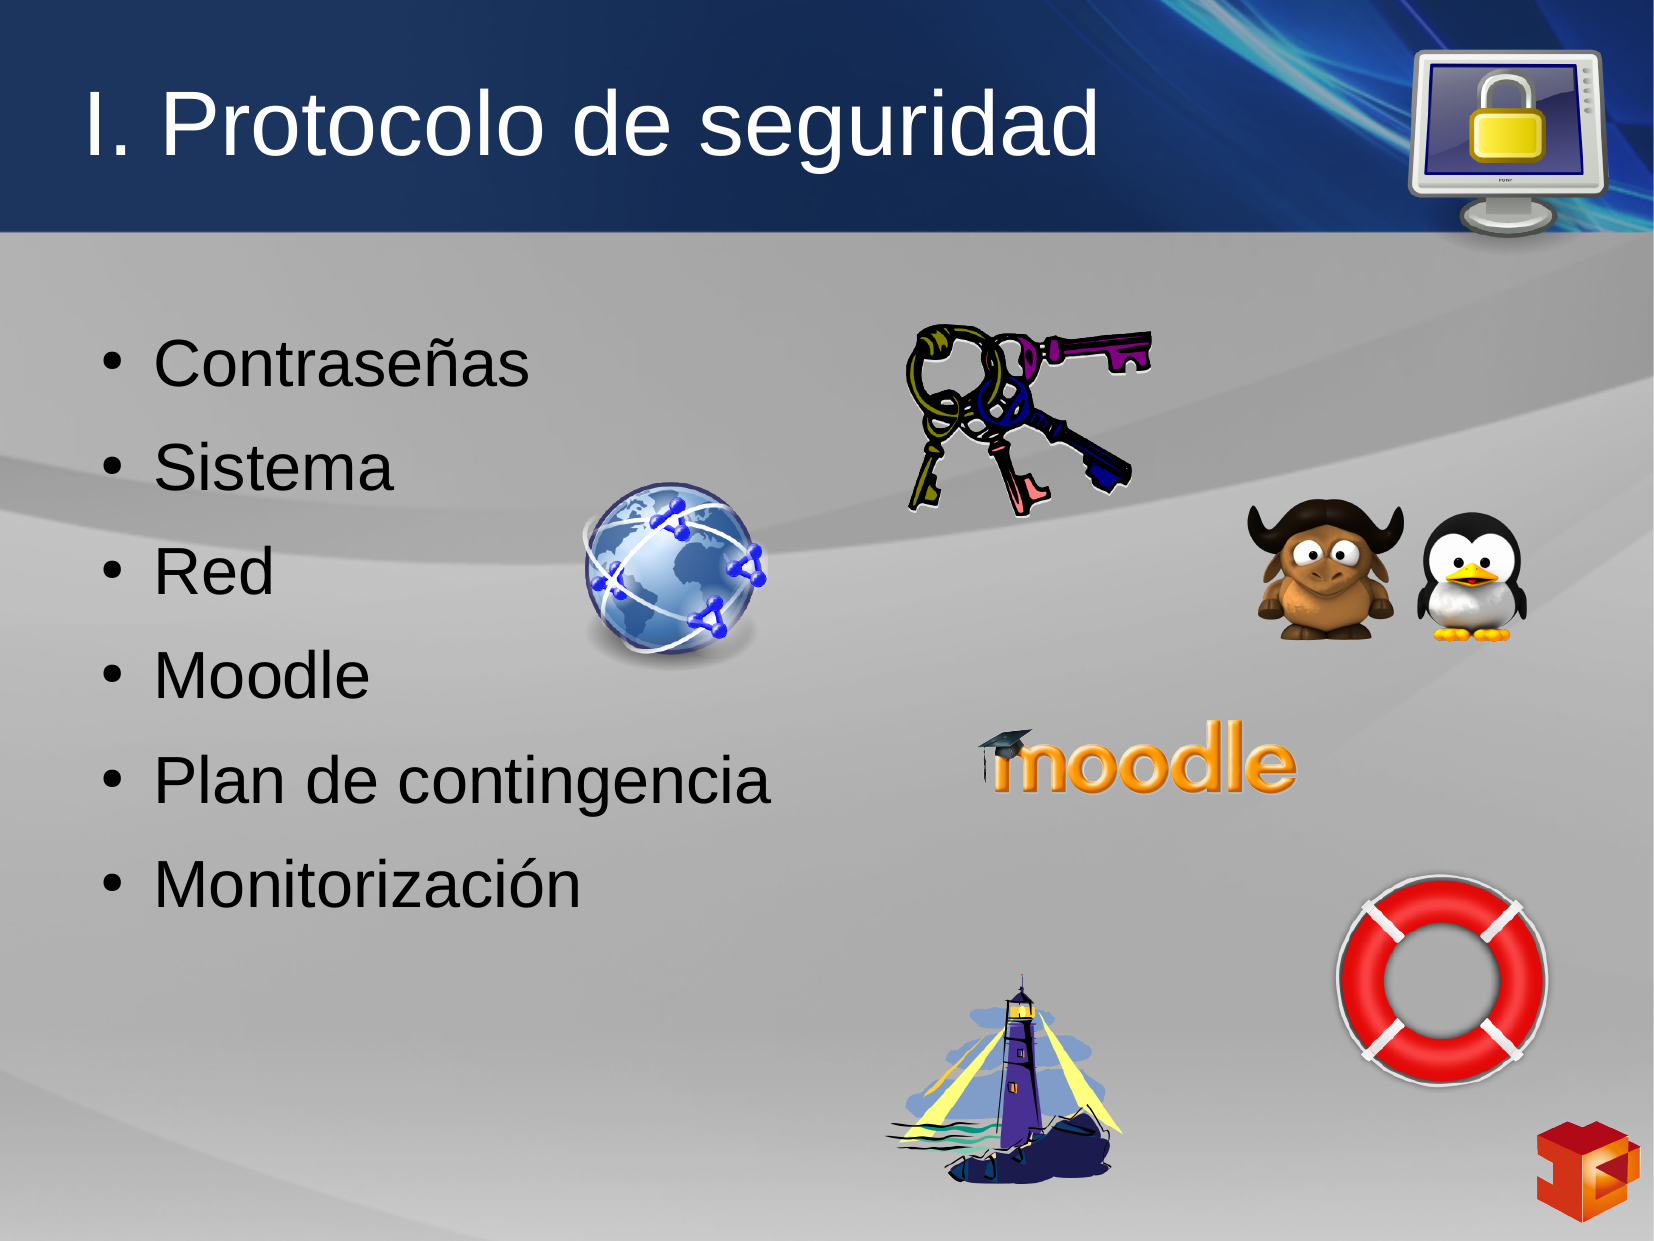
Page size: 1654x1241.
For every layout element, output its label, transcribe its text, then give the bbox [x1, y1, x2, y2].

list Contraseñas Sistema Red Moodle Plan de contingencia Monitorización [82, 325, 1571, 1145]
title I. Protocolo de seguridad [82, 19, 1571, 228]
picture [0, 0, 1654, 1241]
